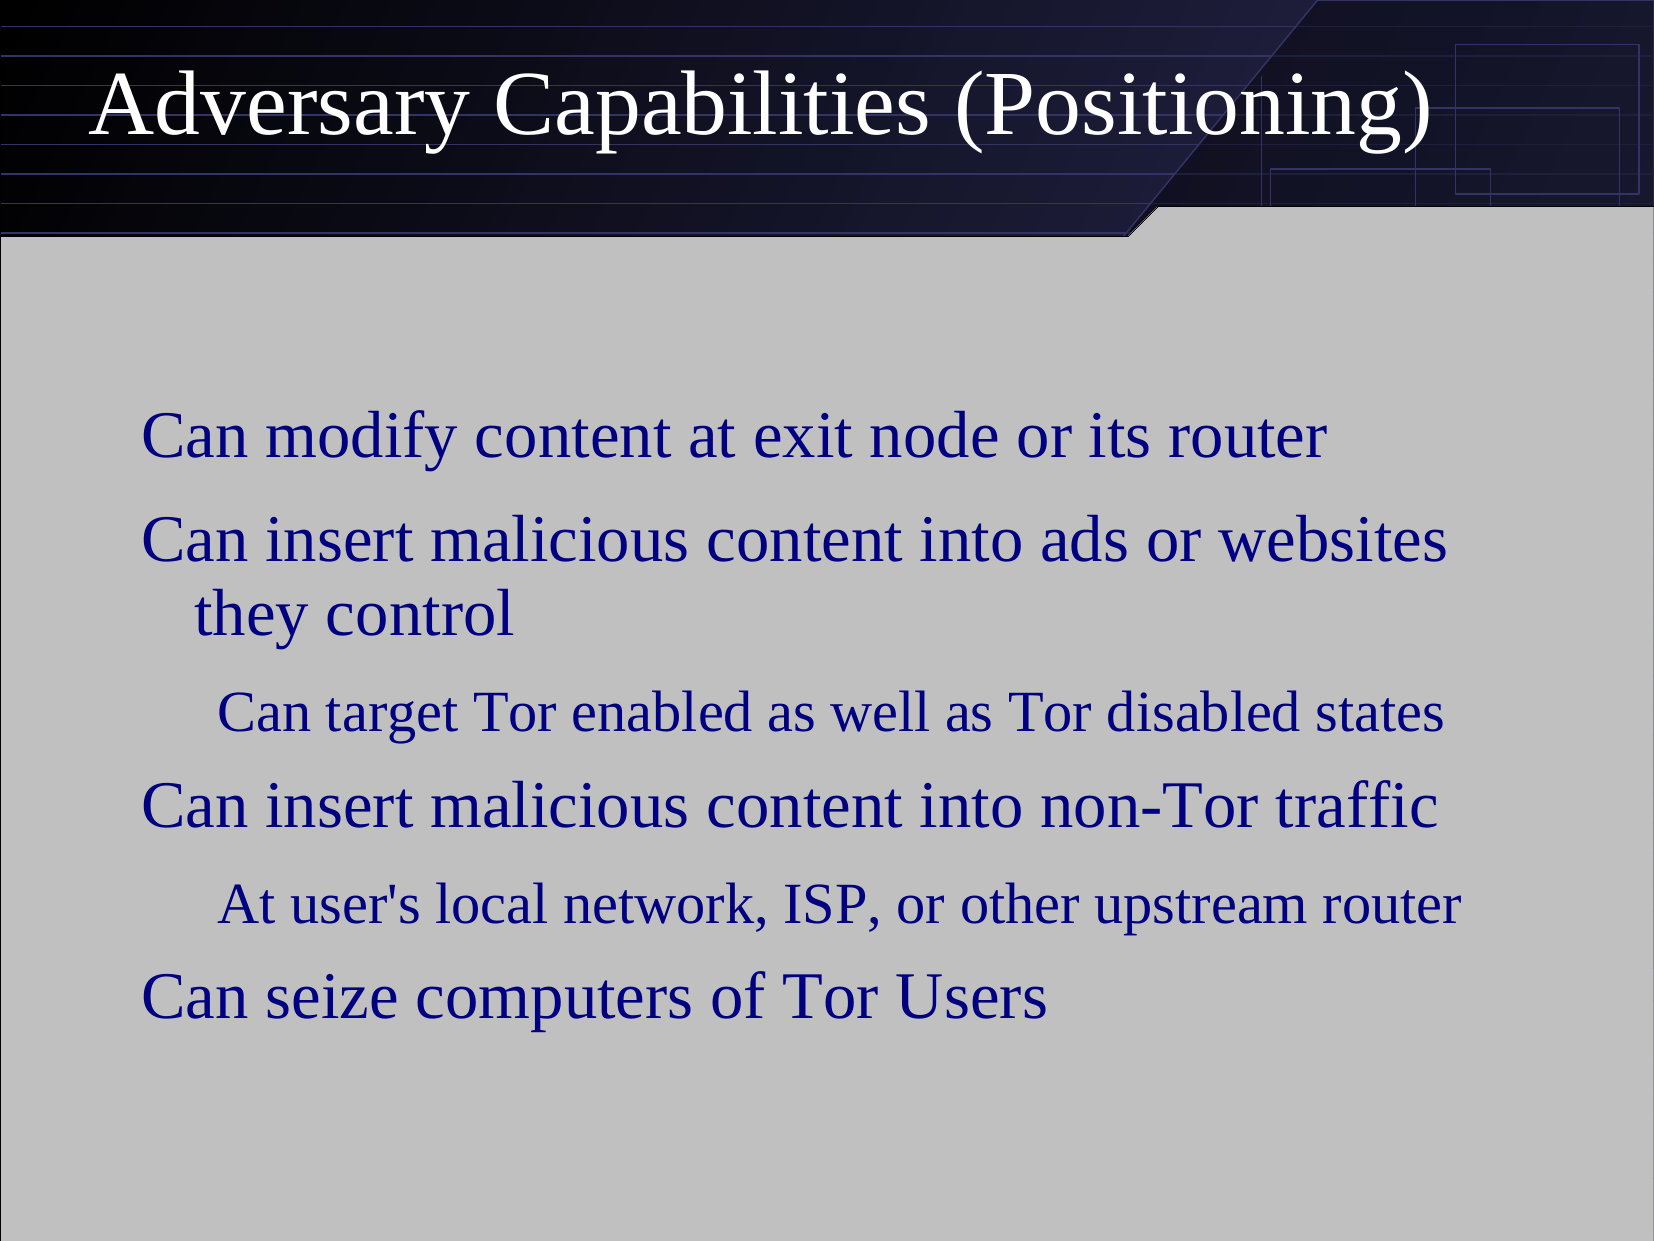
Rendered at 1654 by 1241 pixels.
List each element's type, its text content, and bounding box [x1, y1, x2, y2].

list Can modify content at exit node or its router Can insert malicious content into ads or websites they control Can target Tor enabled as well as Tor disabled states Can insert malicious content into non-Tor traffic At user's local network, ISP, or other upstream router Can seize computers of Tor Users [123, 398, 1536, 1034]
title Adversary Capabilities (Positioning) [88, 0, 1501, 208]
